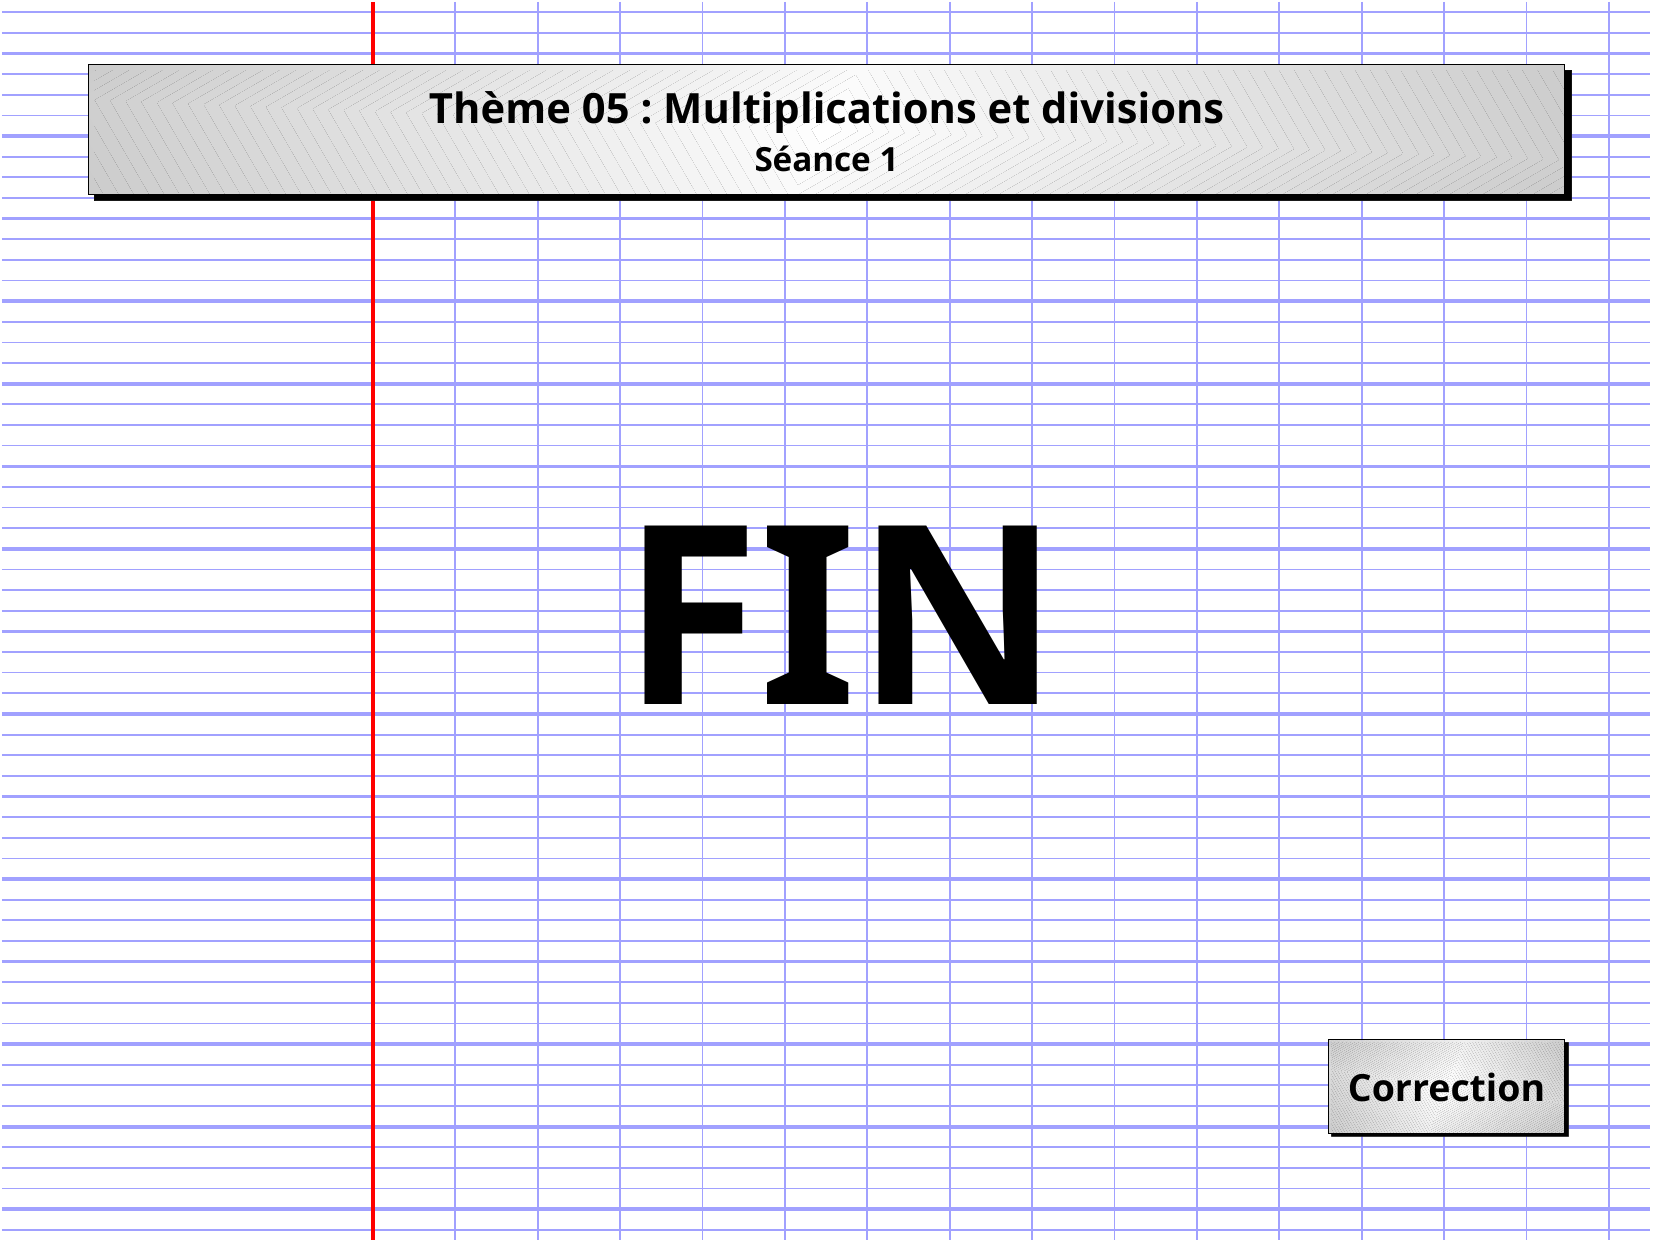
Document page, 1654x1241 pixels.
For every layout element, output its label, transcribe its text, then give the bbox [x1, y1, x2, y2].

text_box FIN [413, 429, 1270, 798]
text_box Thème 05 : Multiplications et divisions Séance 1 [88, 64, 1565, 195]
picture [0, 0, 1654, 1241]
text_box Correction [1328, 1039, 1565, 1134]
